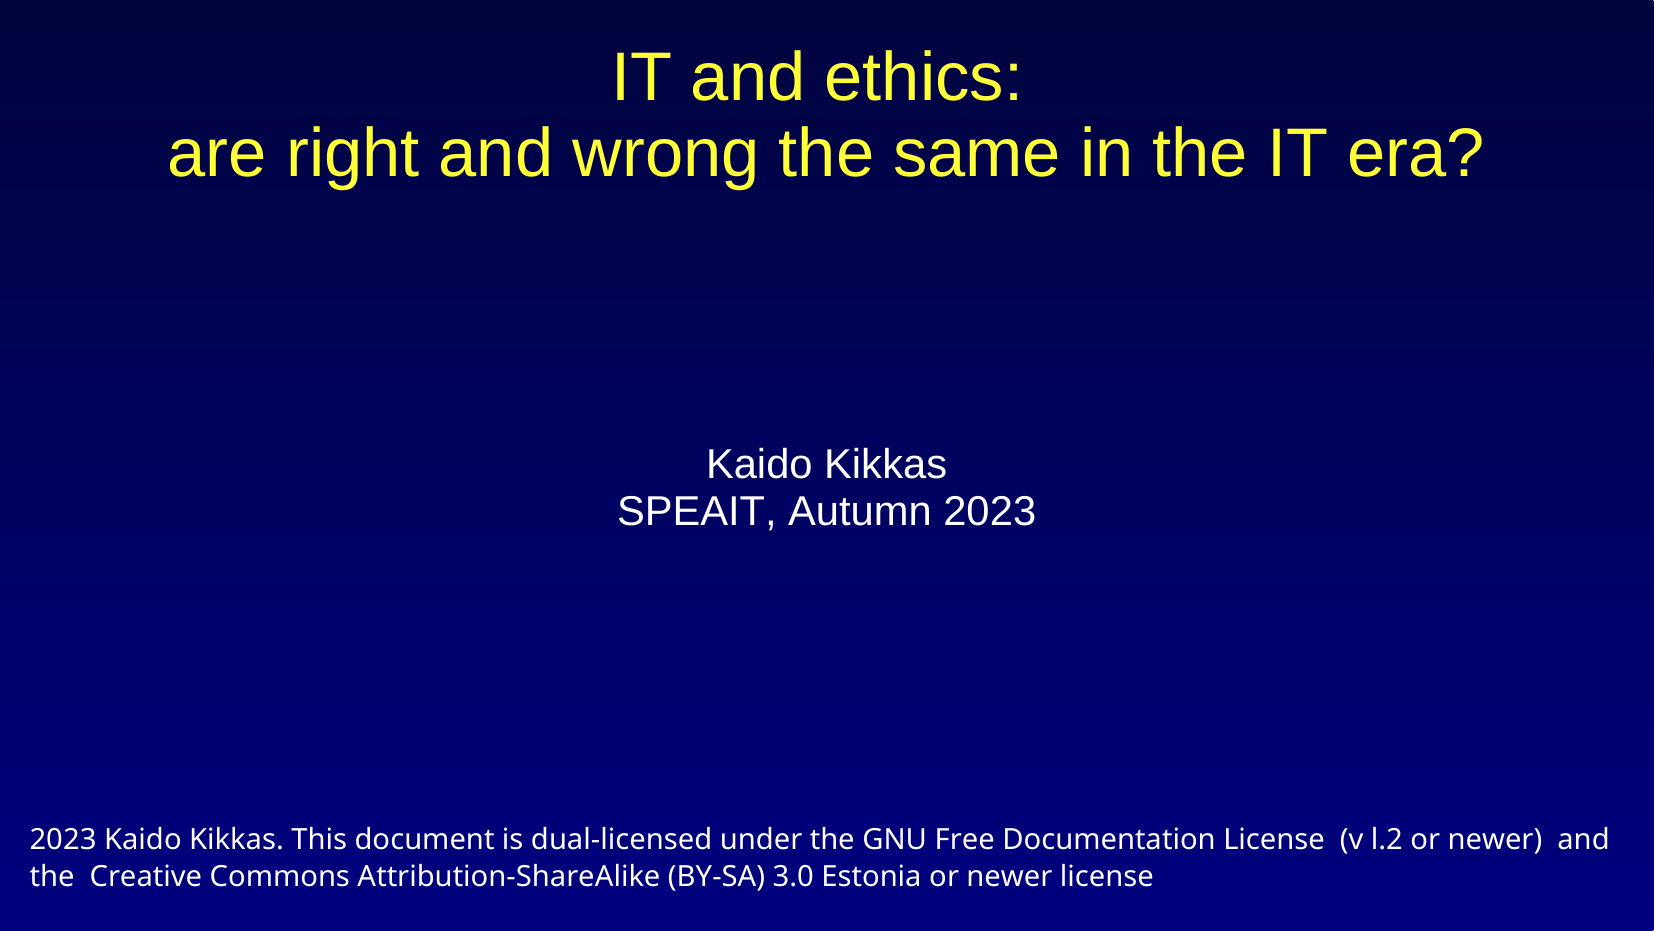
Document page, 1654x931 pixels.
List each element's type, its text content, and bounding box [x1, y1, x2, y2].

text_box 2023 Kaido Kikkas. This document is dual-licensed under the GNU Free Documentation License (v l.2 or newer) and the Creative Commons Attribution-ShareAlike (BY-SA) 3.0 Estonia or newer license [29, 819, 1631, 895]
title IT and ethics: are right and wrong the same in the IT era? [82, 37, 1571, 193]
subtitle Kaido Kikkas SPEAIT, Autumn 2023 [82, 217, 1571, 758]
